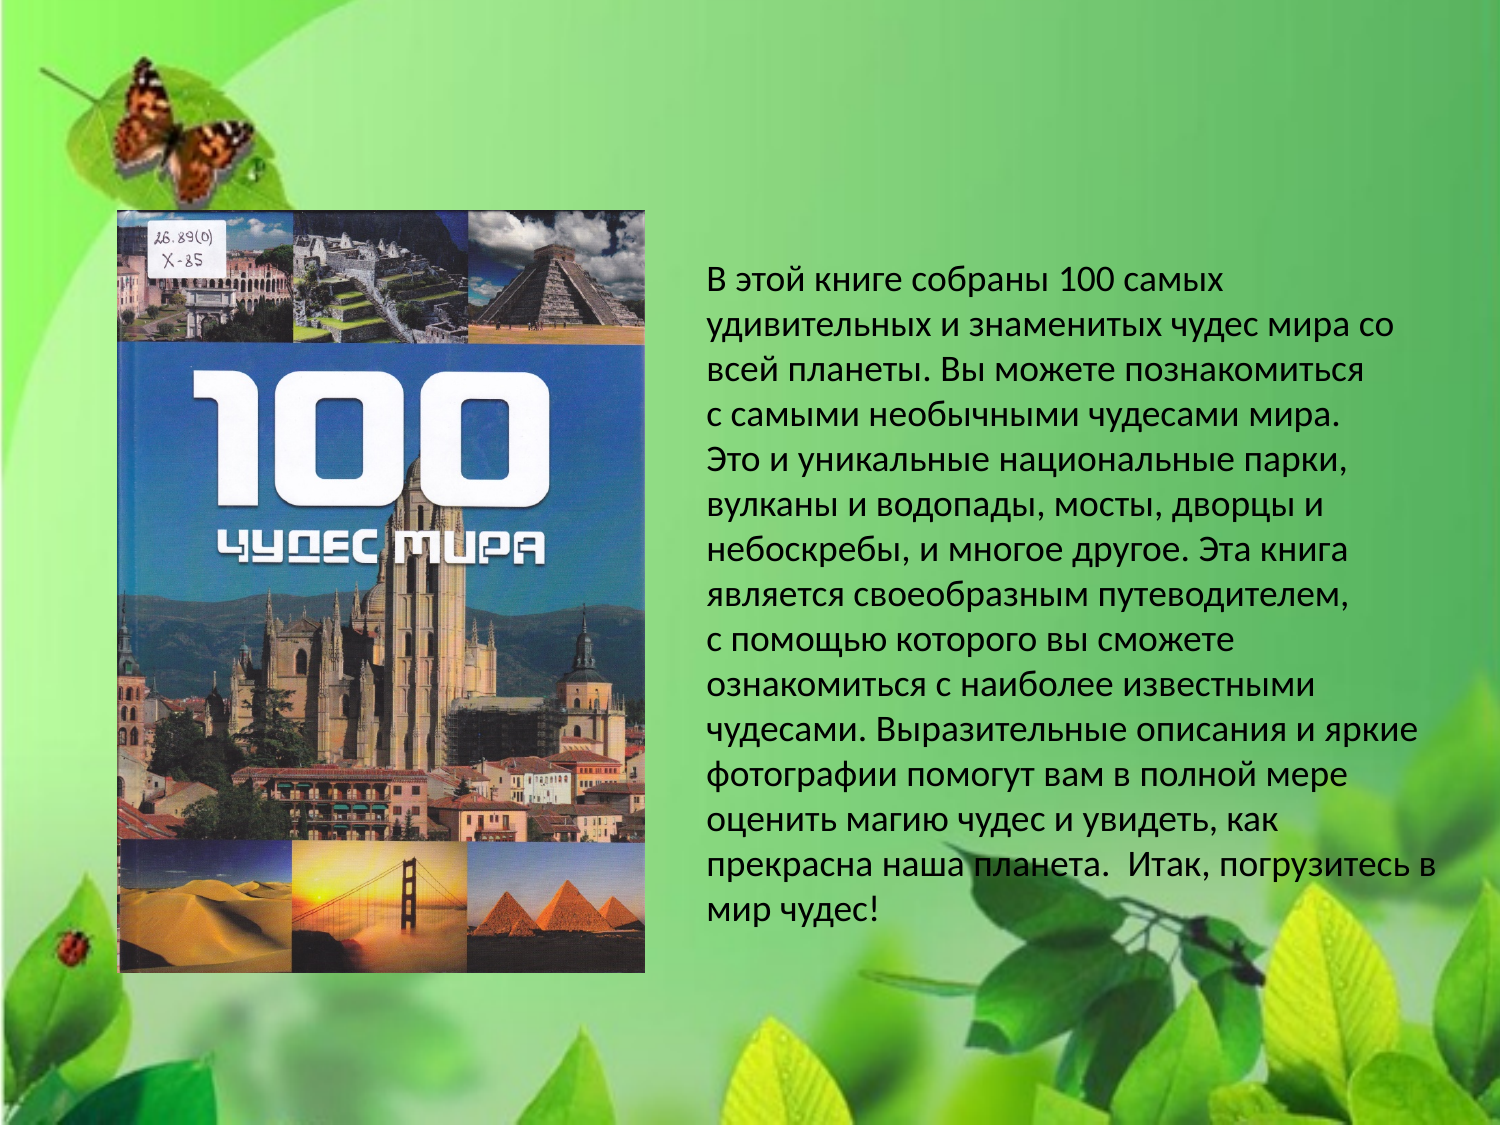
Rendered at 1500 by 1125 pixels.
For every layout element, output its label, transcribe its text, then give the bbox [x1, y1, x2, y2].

text_box В этой книге собраны 100 самых удивительных и знаменитых чудес мира со всей планеты. Вы можете познакомиться с самыми необычными чудесами мира. Это и уникальные национальные парки, вулканы и водопады, мосты, дворцы и небоскребы, и многое другое. Эта книга является своеобразным путеводителем, с помощью которого вы сможете ознакомиться с наиболее известными чудесами. Выразительные описания и яркие фотографии помогут вам в полной мере оценить магию чудес и увидеть, как прекрасна наша планета. Итак, погрузитесь в мир чудес! [691, 246, 1453, 936]
picture [0, 0, 1500, 1125]
